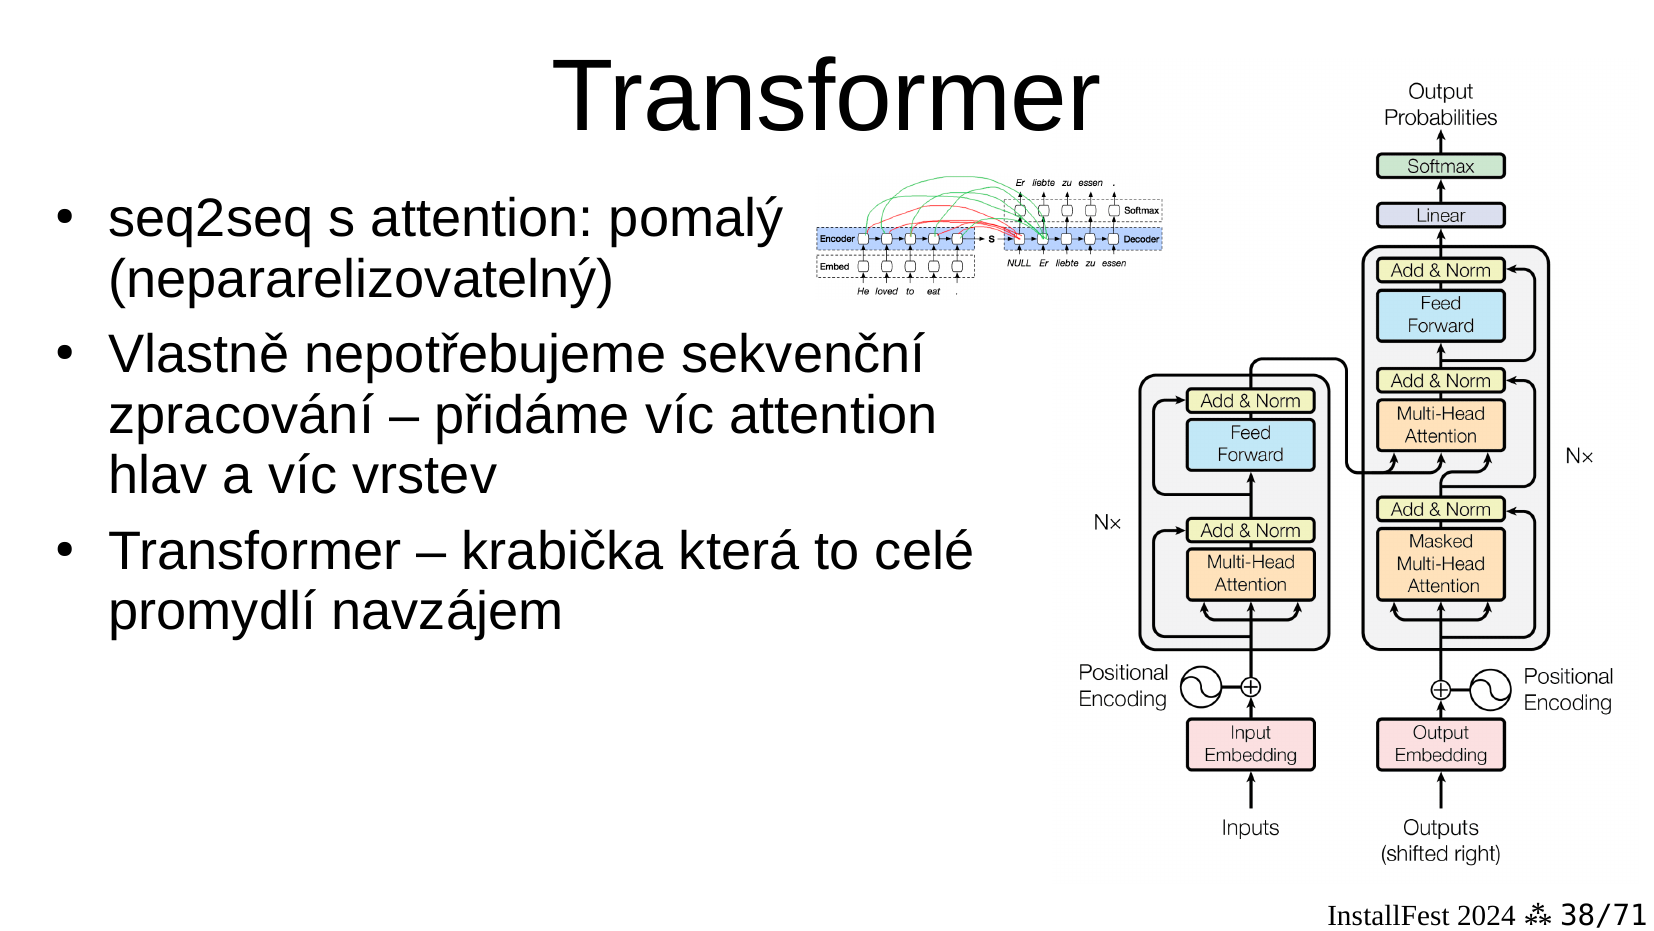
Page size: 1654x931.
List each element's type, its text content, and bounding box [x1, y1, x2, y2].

list seq2seq s attention: pomalý (nepararelizovatelný) Vlastně nepotřebujeme sekvenční zpracování – přidáme víc attention hlav a víc vrstev Transformer – krabička která to celé promydlí navzájem [37, 187, 1051, 901]
title Transformer [82, 38, 1571, 153]
picture [815, 58, 1639, 885]
